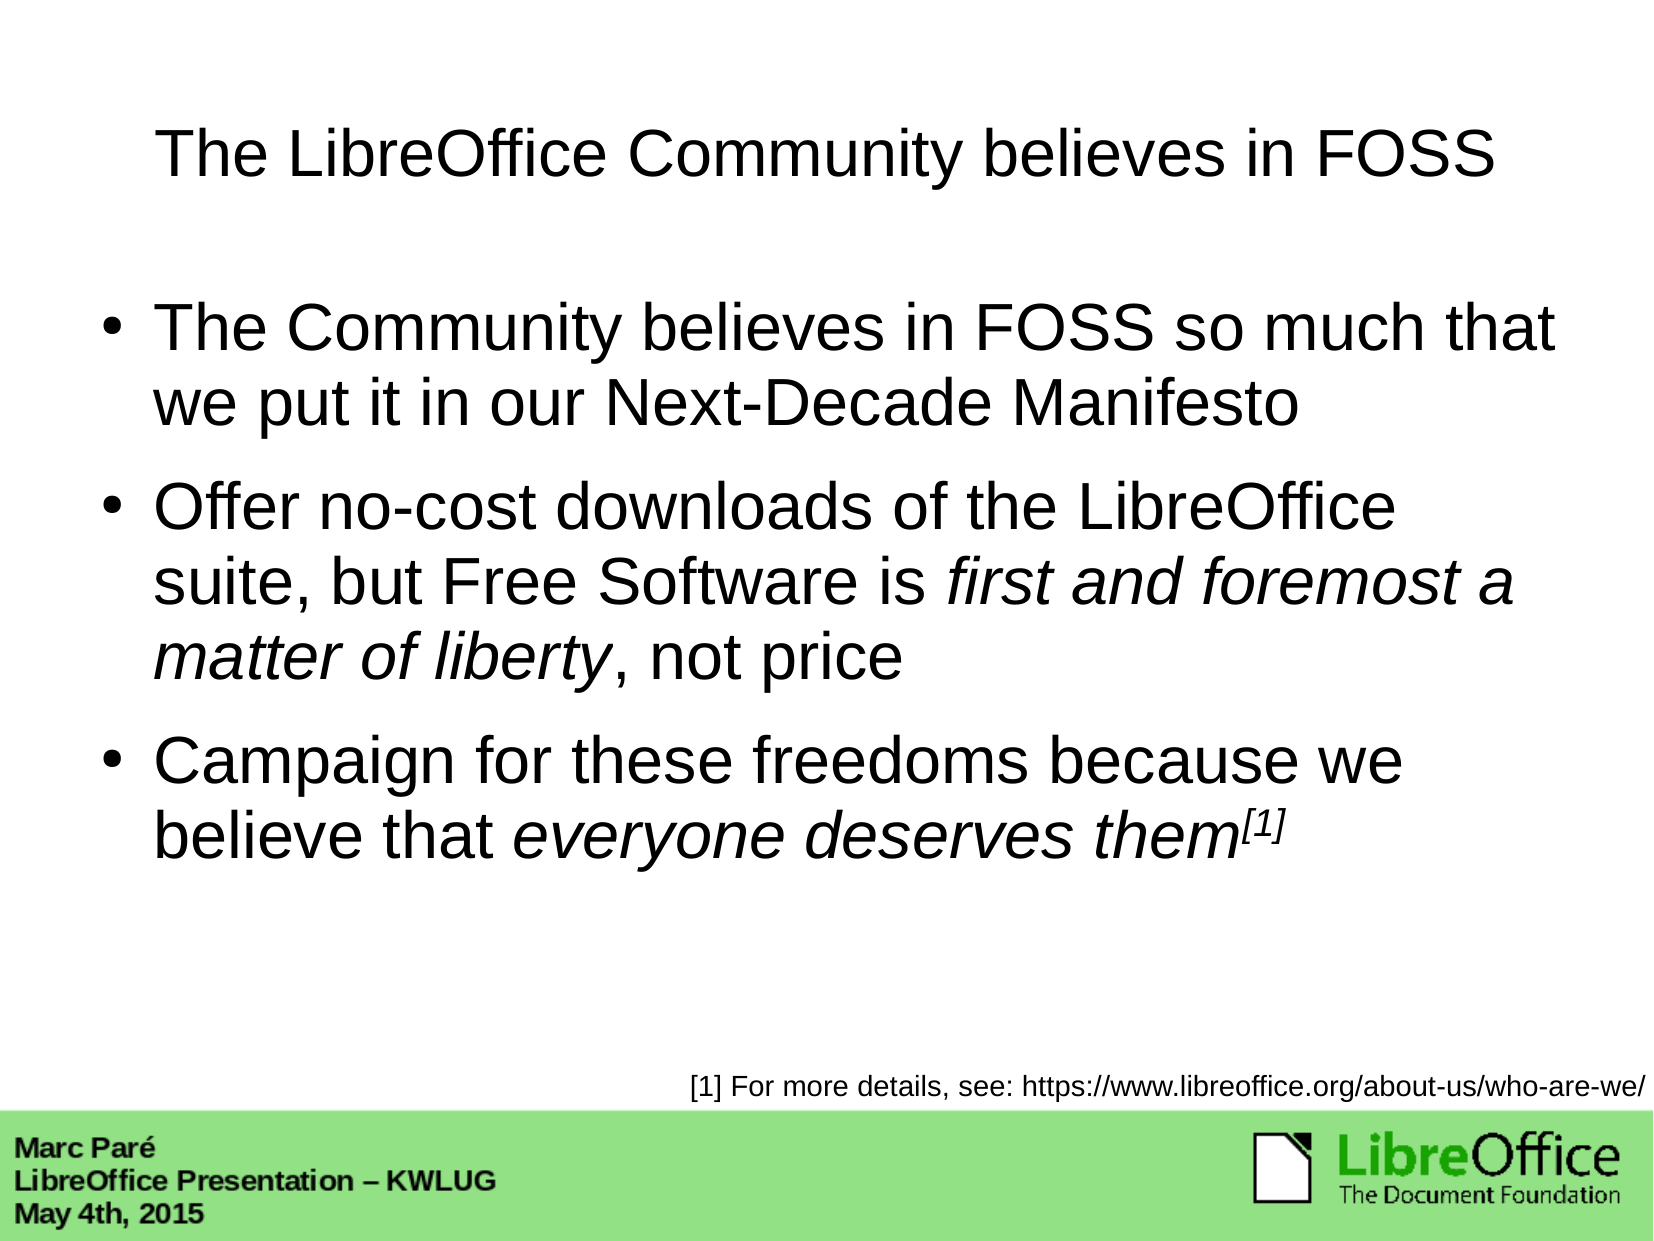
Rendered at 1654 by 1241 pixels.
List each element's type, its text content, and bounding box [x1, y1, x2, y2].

picture [0, 0, 1654, 1241]
title The LibreOffice Community believes in FOSS [82, 49, 1571, 257]
text_box [1] For more details, see: https://www.libreoffice.org/about-us/who-are-we/ [675, 1062, 1653, 1111]
list The Community believes in FOSS so much that we put it in our Next-Decade Manifesto Offer no-cost downloads of the LibreOffice suite, but Free Software is first and foremost a matter of liberty, not price Campaign for these freedoms because we believe that everyone deserves them[1] [82, 290, 1571, 1010]
